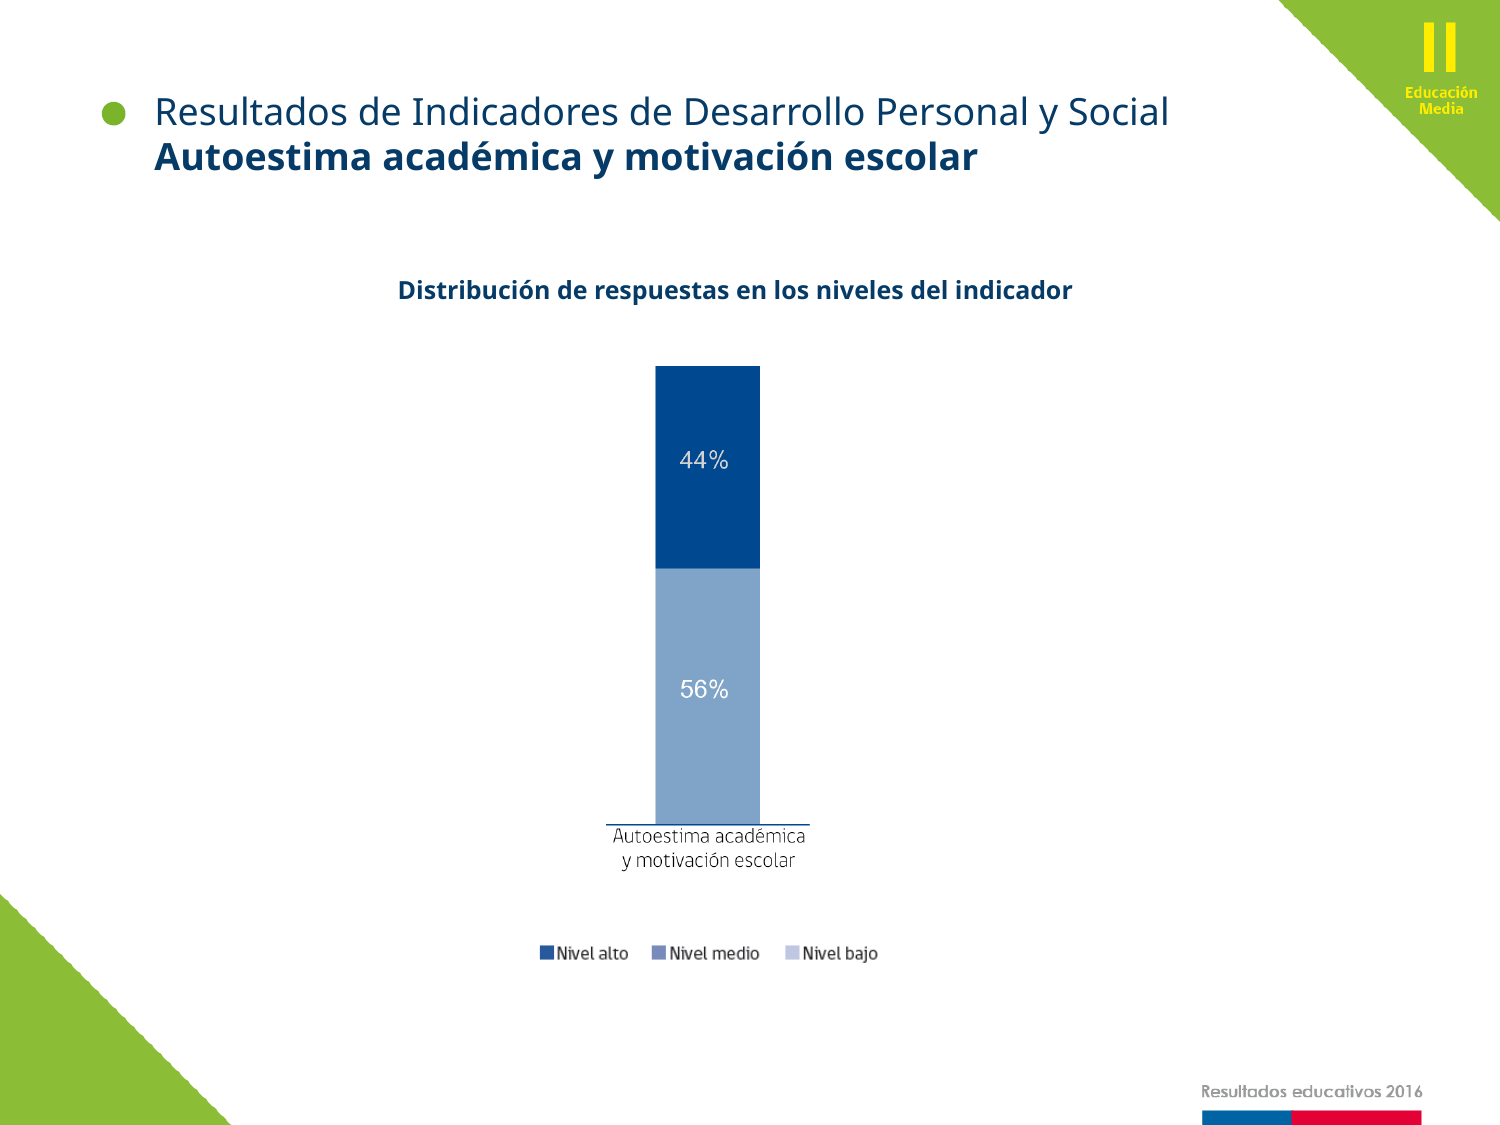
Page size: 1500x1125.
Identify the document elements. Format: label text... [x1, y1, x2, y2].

text_box [101, 101, 126, 126]
picture [0, 0, 1500, 1125]
text_box Resultados de Indicadores de Desarrollo Personal y Social Autoestima académica y motivación escolar [139, 80, 1235, 187]
text_box Distribución de respuestas en los niveles del indicador [287, 268, 1185, 313]
